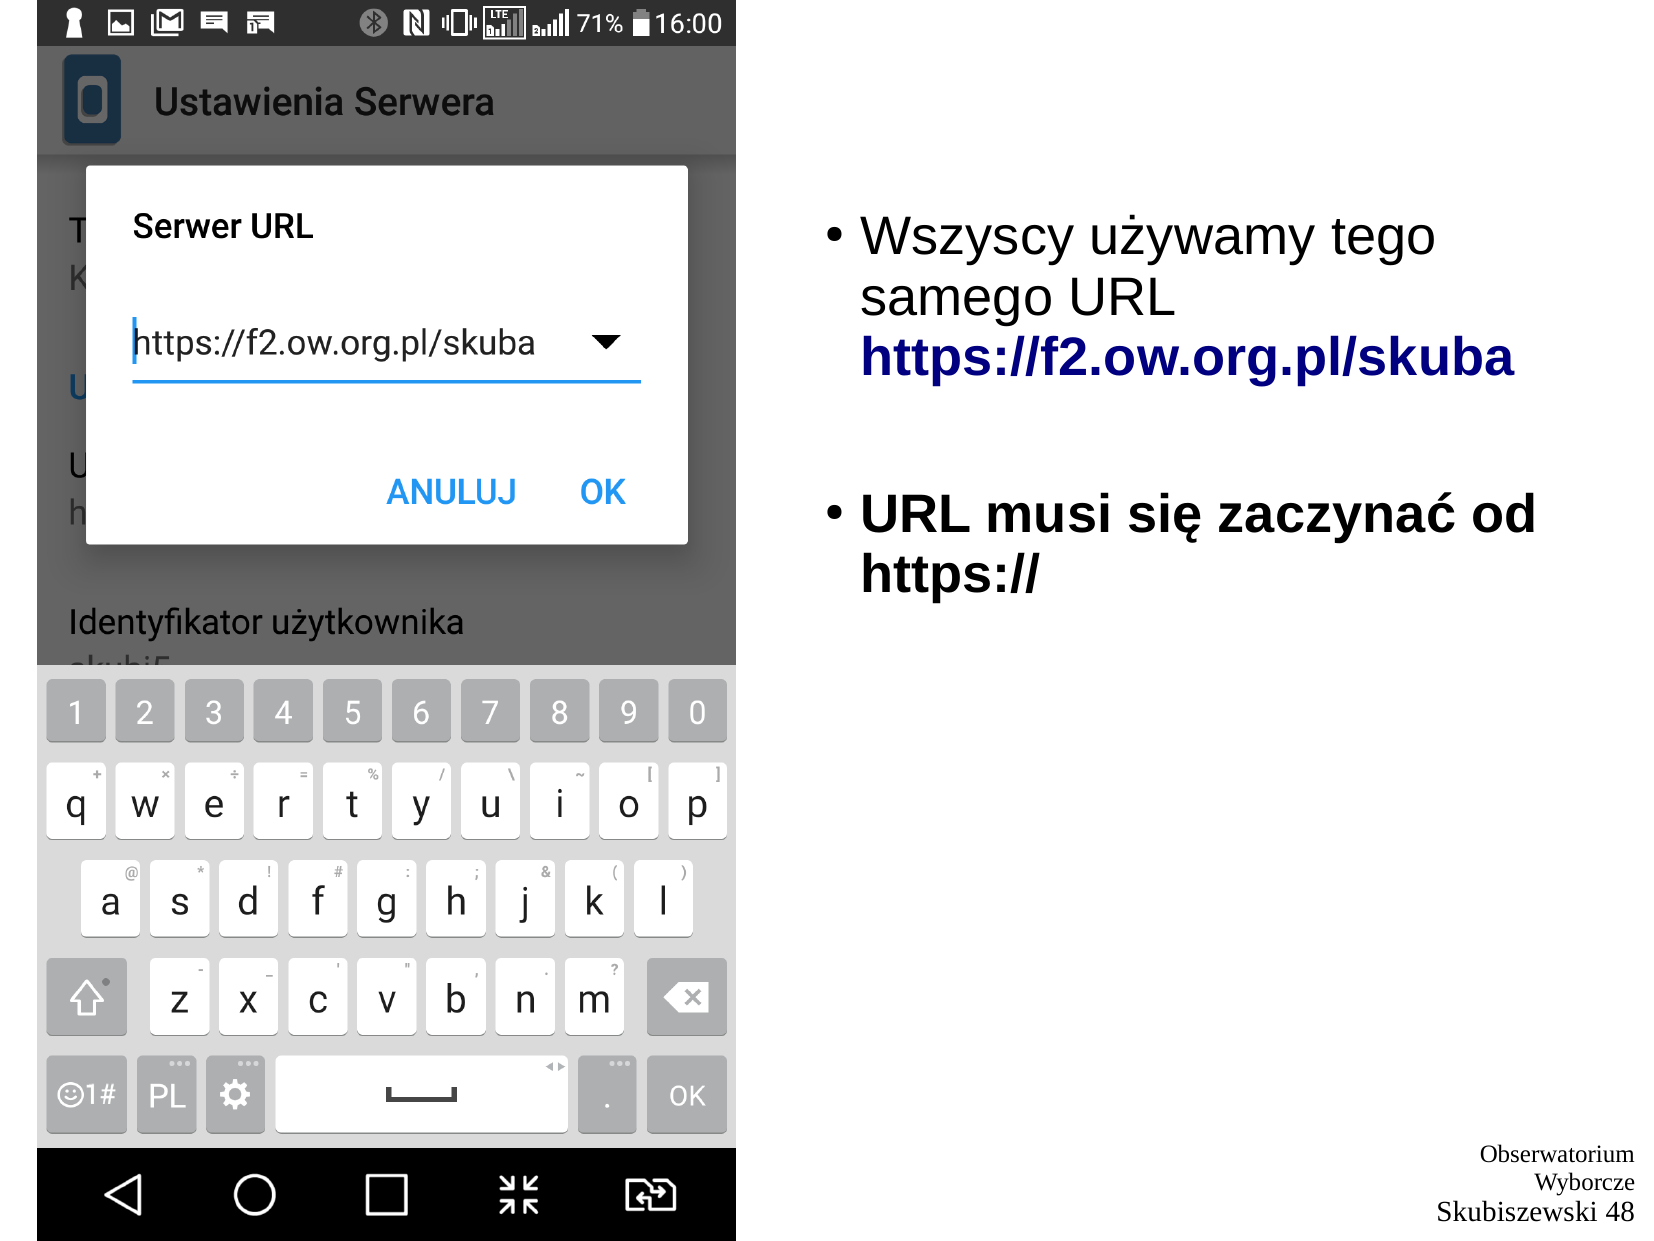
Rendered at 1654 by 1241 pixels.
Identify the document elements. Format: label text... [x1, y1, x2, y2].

picture [37, 0, 736, 1241]
text_box Wszyscy używamy tego samego URL https://f2.ow.org.pl/skuba URL musi się zaczynać od https:// [810, 120, 1561, 1071]
